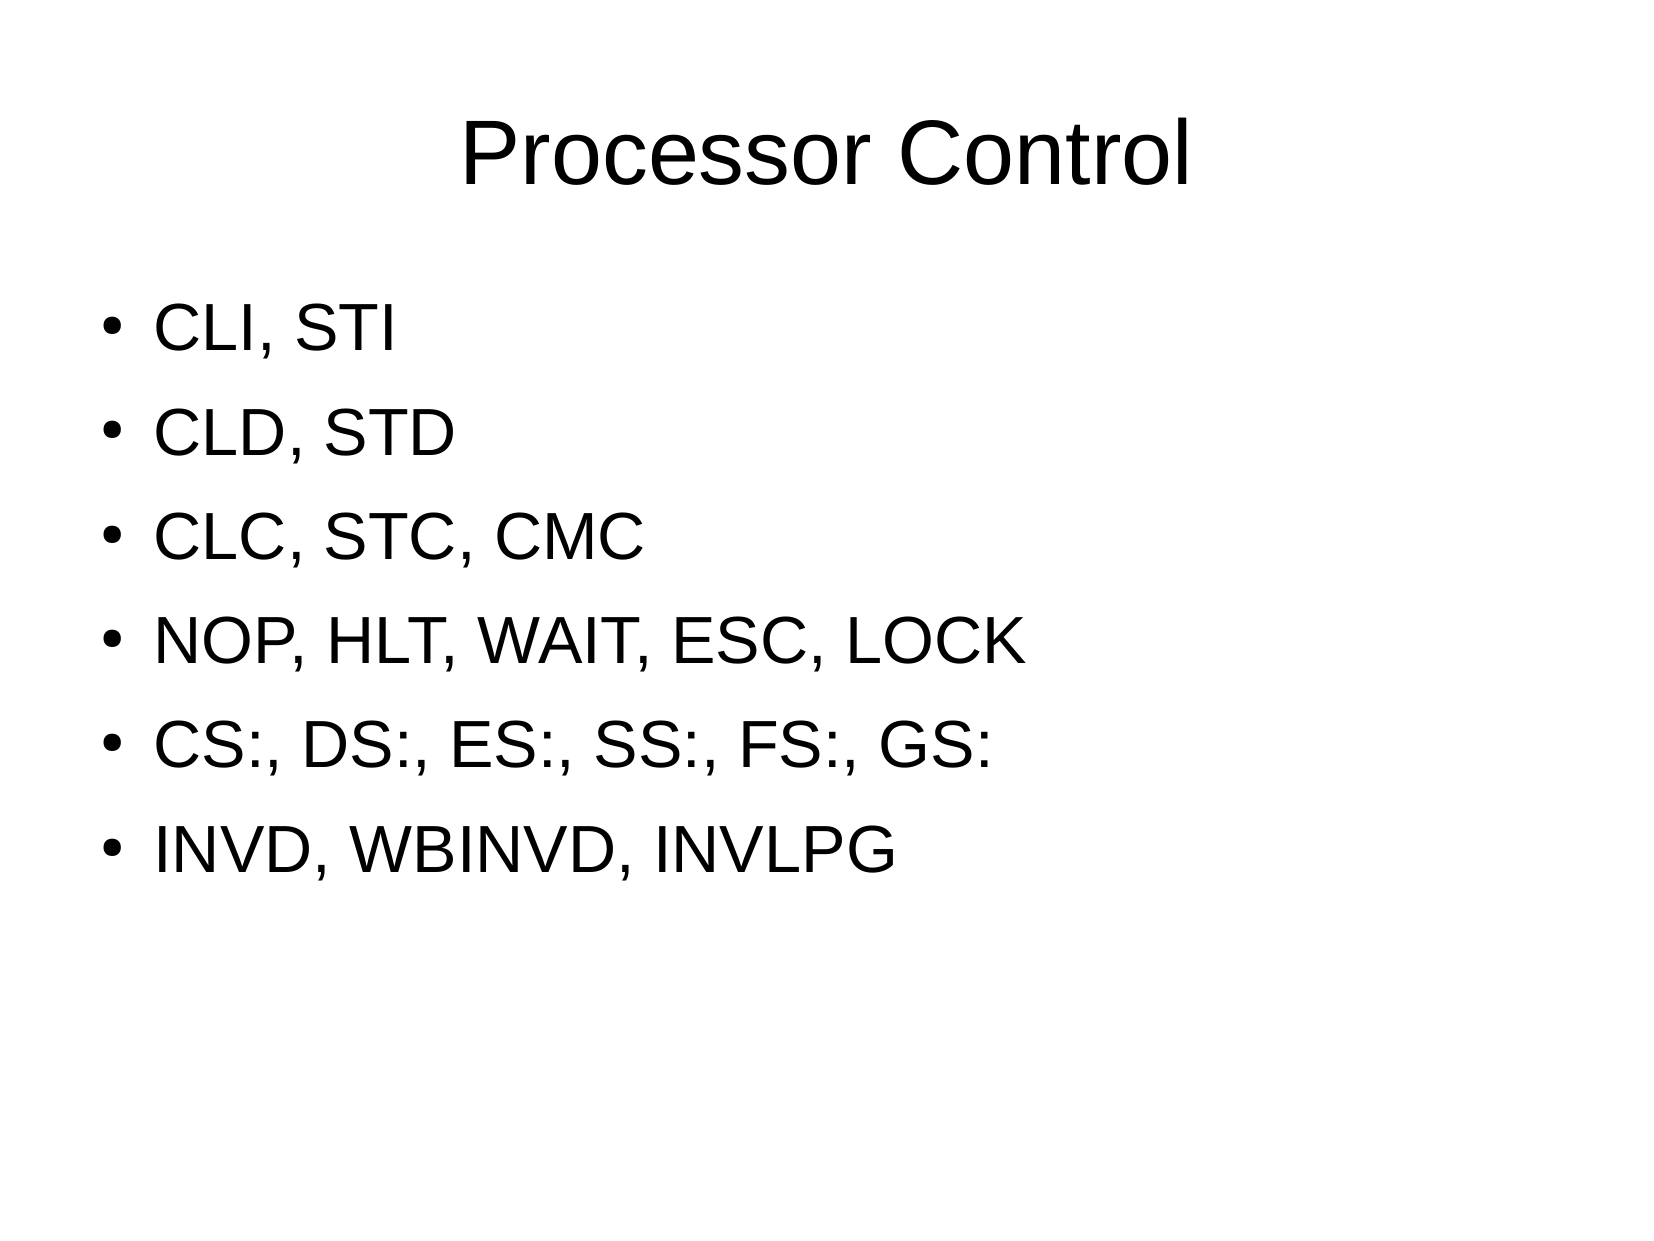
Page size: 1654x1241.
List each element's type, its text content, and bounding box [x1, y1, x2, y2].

list CLI, STI CLD, STD CLC, STC, CMC NOP, HLT, WAIT, ESC, LOCK CS:, DS:, ES:, SS:, FS:, GS: INVD, WBINVD, INVLPG [82, 290, 1571, 1094]
title Processor Control [82, 56, 1571, 250]
